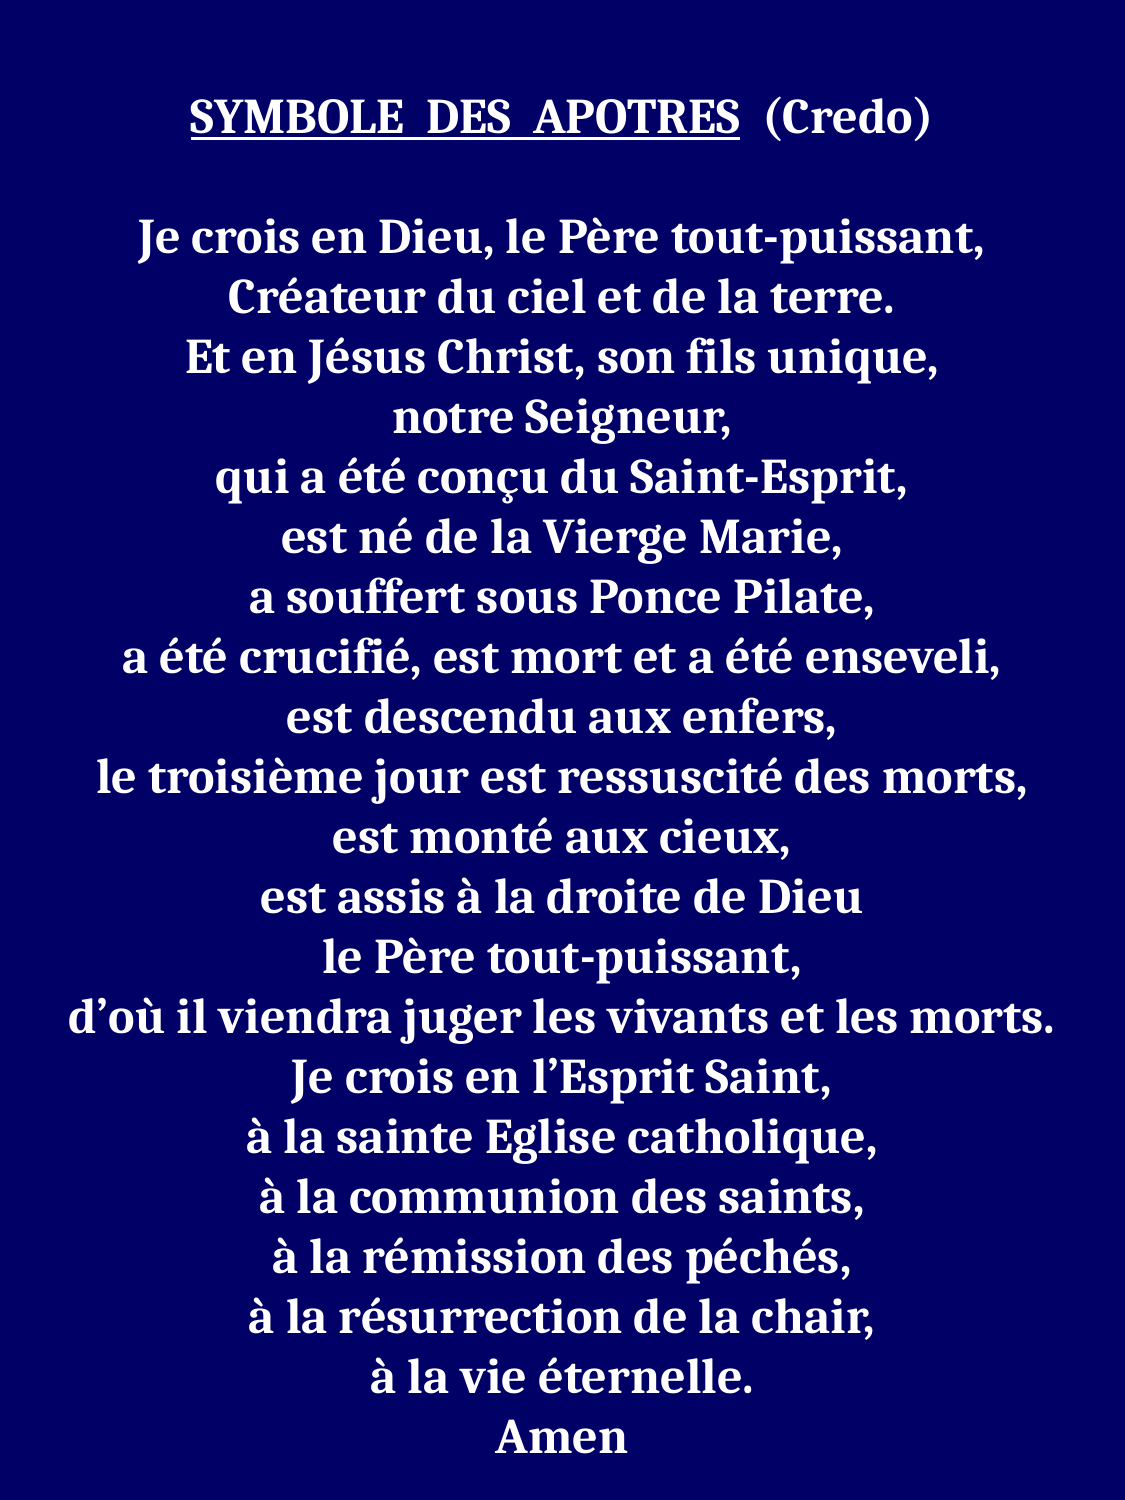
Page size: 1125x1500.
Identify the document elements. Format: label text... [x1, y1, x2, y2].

text_box SYMBOLE DES APOTRES (Credo) Je crois en Dieu, le Père tout-puissant, Créateur du ciel et de la terre. Et en Jésus Christ, son fils unique, notre Seigneur, qui a été conçu du Saint-Esprit, est né de la Vierge Marie, a souffert sous Ponce Pilate, a été crucifié, est mort et a été enseveli, est descendu aux enfers, le troisième jour est ressuscité des morts, est monté aux cieux, est assis à la droite de Dieu le Père tout-puissant, d’où il viendra juger les vivants et les morts. Je crois en l’Esprit Saint, à la sainte Eglise catholique, à la communion des saints, à la rémission des péchés, à la résurrection de la chair, à la vie éternelle. Amen [44, 75, 1080, 1471]
